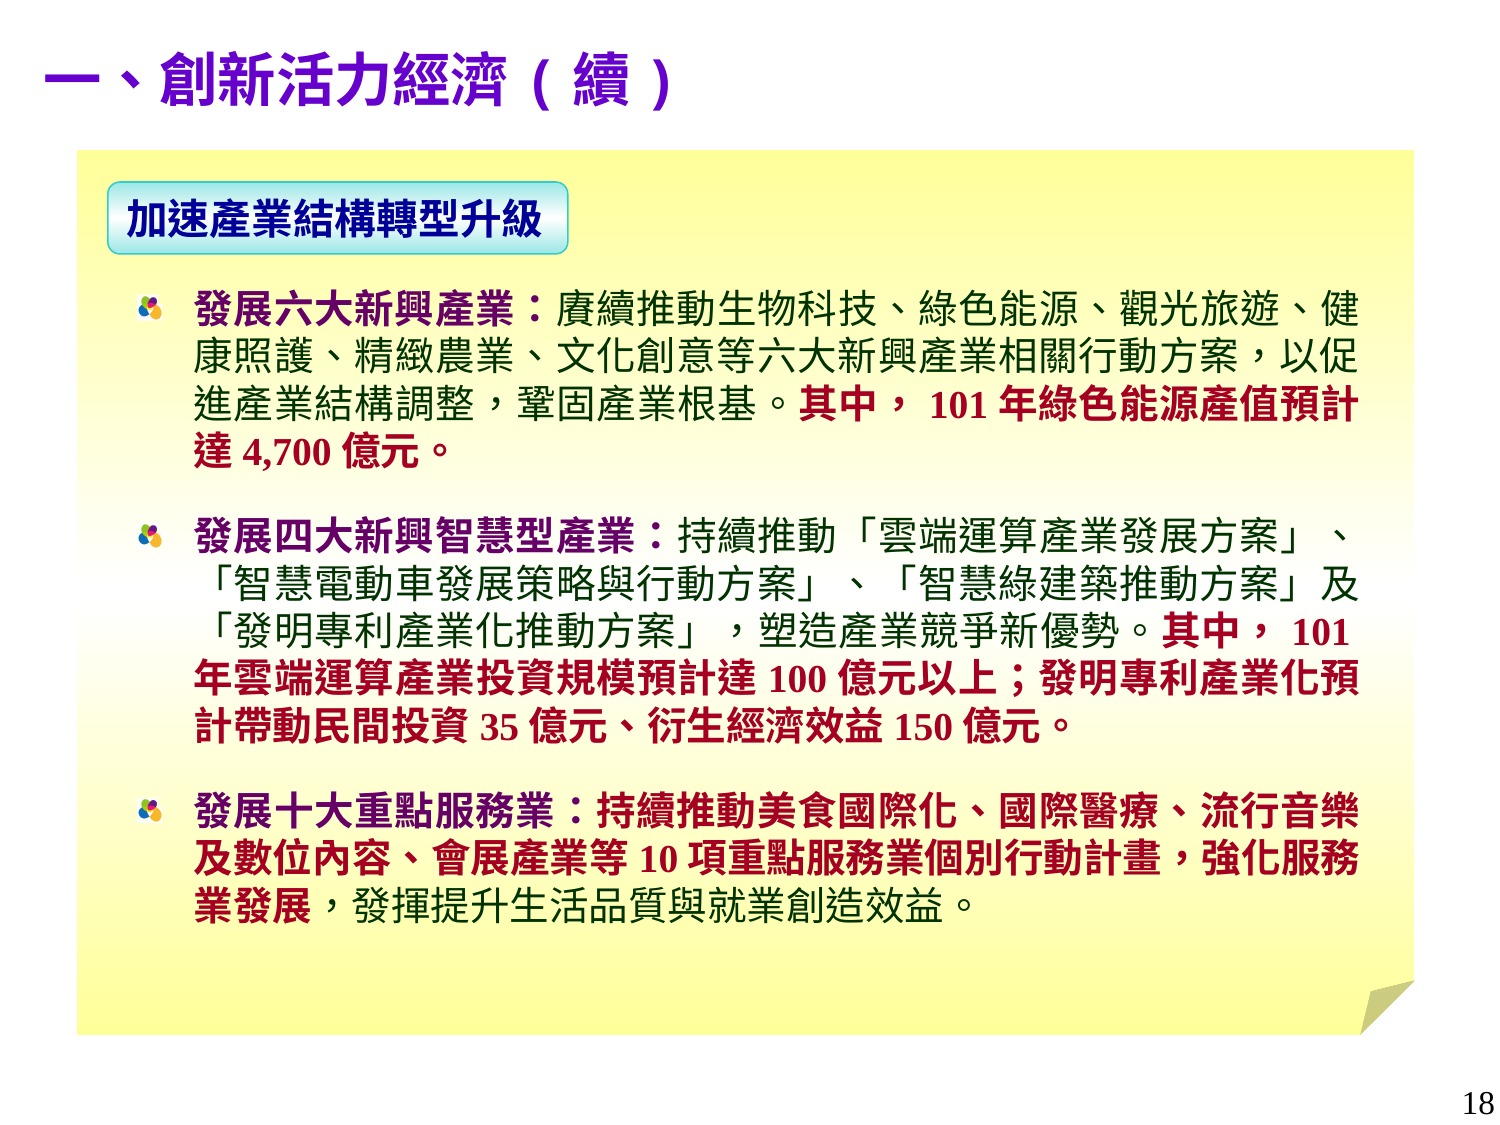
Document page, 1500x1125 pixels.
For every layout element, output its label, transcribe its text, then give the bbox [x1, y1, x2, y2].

text_box 一、創新活力經濟(續) [42, 42, 710, 129]
text_box 加速產業結構轉型升級 [107, 182, 568, 254]
picture [137, 796, 165, 823]
picture [137, 293, 165, 321]
text_box 發展六大新興產業：賡續推動生物科技、綠色能源、觀光旅遊、健康照護、精緻農業、文化創意等六大新興產業相關行動方案，以促進產業結構調整，鞏固產業根基。其中，101年綠色能源產值預計達4,700億元。 發展四大新興智慧型產業：持續推動「雲端運算產業發展方案」、「智慧電動車發展策略與行動方案」、「智慧綠建築推動方案」及「發明專利產業化推動方案」，塑造產業競爭新優勢。其中，101年雲端運算產業投資規模預計達100億元以上；發明專利產業化預計帶動民間投資35億元、衍生經濟效益150億元。 發展十大重點服務業：持續推動美食國際化、國際醫療、流行音樂及數位內容、會展產業等10項重點服務業個別行動計畫，強化服務業發展，發揮提升生活品質與就業創造效益。 [122, 276, 1375, 974]
text_box <編號> [1446, 1062, 1500, 1125]
text_box [77, 149, 1415, 1036]
picture [137, 521, 165, 549]
